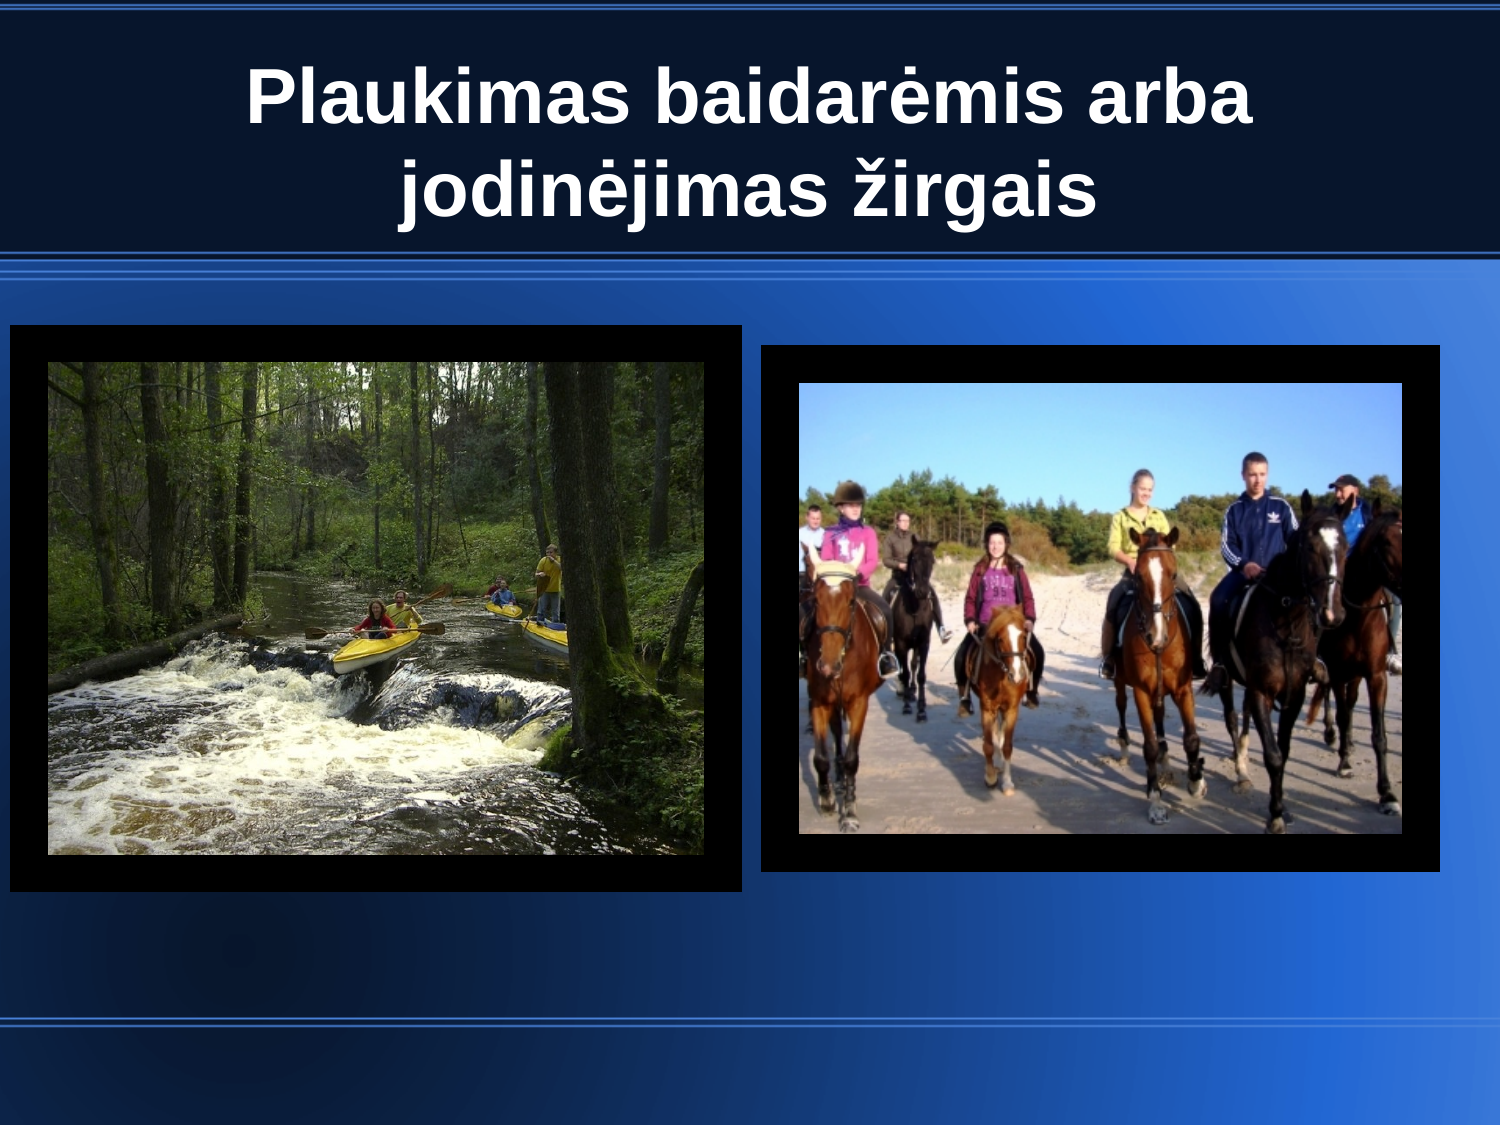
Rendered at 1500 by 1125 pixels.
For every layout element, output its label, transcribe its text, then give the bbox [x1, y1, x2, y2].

title Plaukimas baidarėmis arba jodinėjimas žirgais [75, 44, 1425, 233]
picture [798, 382, 1403, 835]
picture [47, 362, 705, 855]
